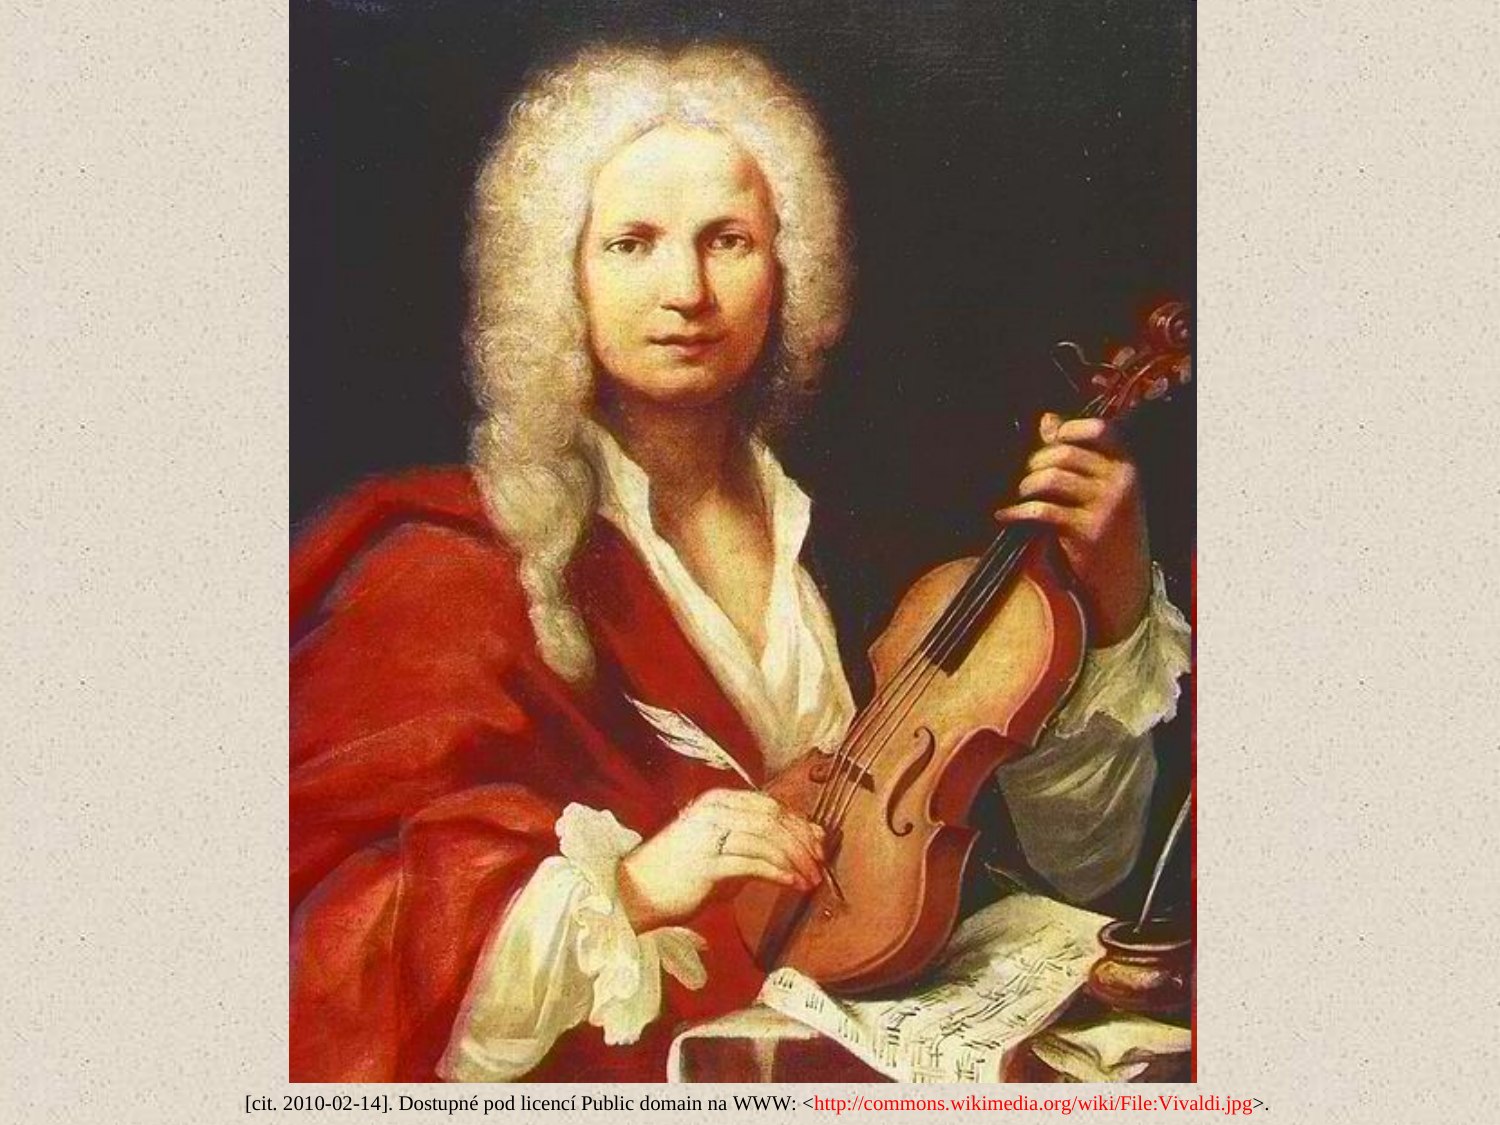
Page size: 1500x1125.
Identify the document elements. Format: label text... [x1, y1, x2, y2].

text_box [cit. 2010-02-14]. Dostupné pod licencí Public domain na WWW: <http://commons.wikimedia.org/wiki/File:Vivaldi.jpg>. [230, 1082, 1341, 1125]
picture [0, 0, 1500, 1125]
